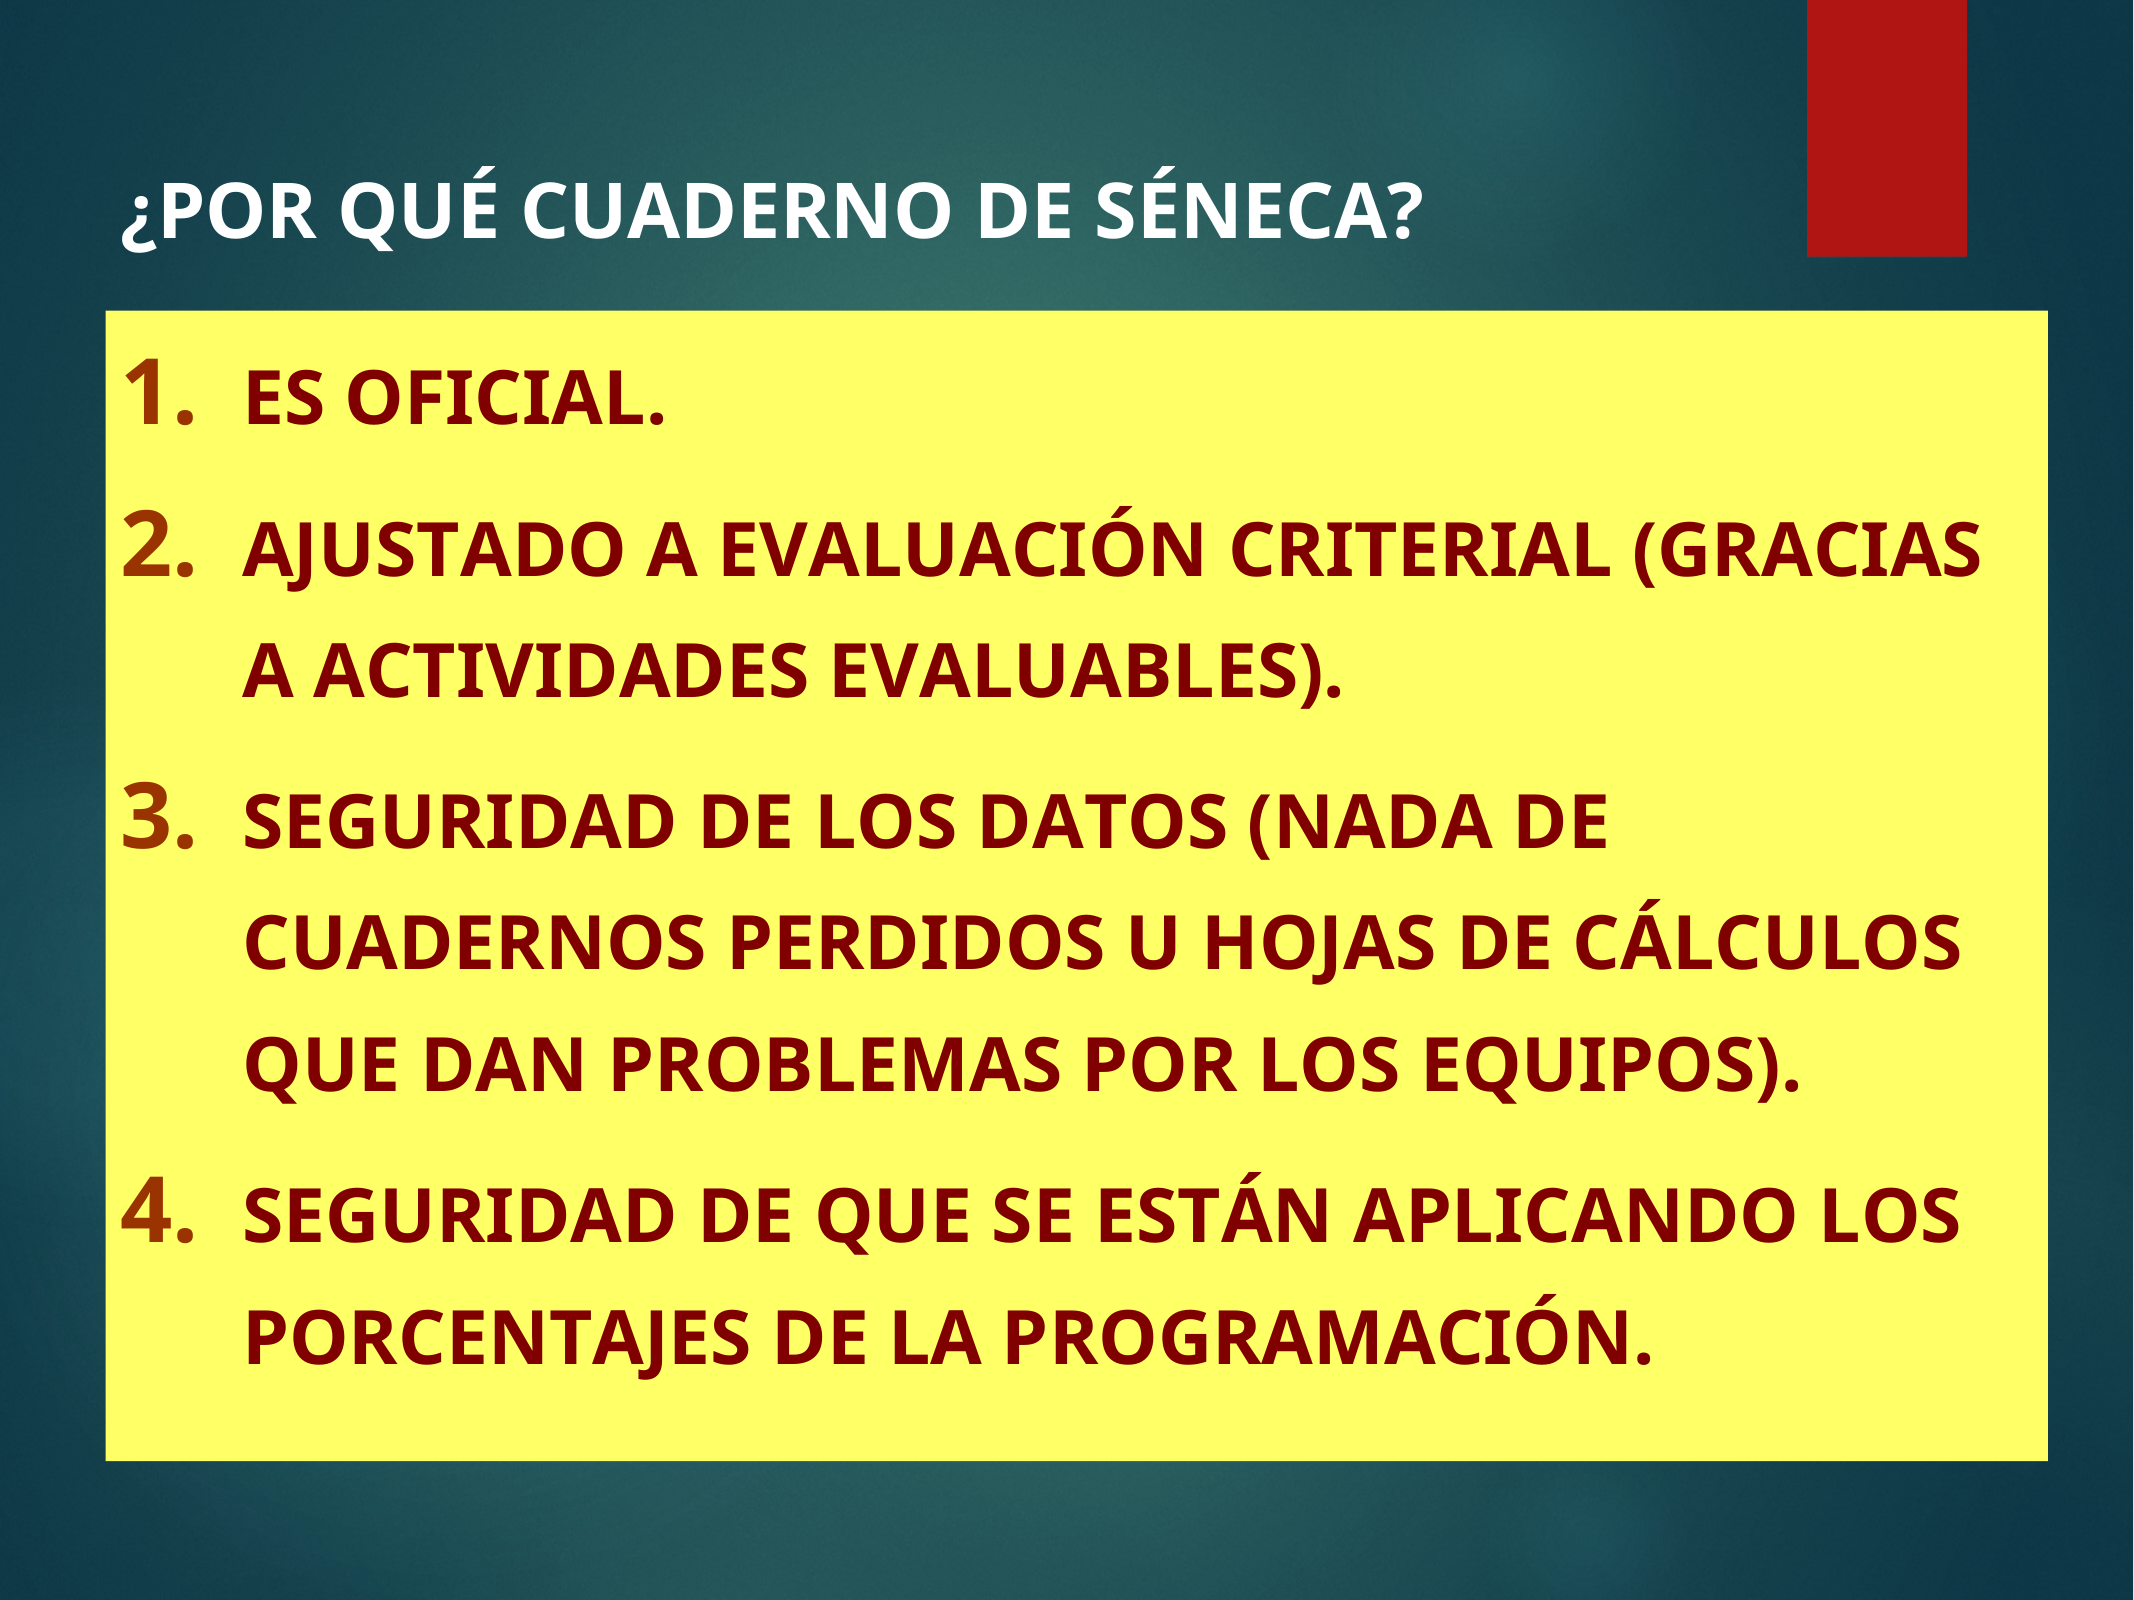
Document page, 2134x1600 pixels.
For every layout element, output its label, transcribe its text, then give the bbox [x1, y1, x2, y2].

text_box ¿POR QUÉ CUADERNO DE SÉNECA? [105, 89, 2106, 289]
text_box ES OFICIAL. AJUSTADO A EVALUACIÓN CRITERIAL (GRACIAS A ACTIVIDADES EVALUABLES). SEGURIDAD DE LOS DATOS (NADA DE CUADERNOS PERDIDOS U HOJAS DE CÁLCULOS QUE DAN PROBLEMAS POR LOS EQUIPOS). SEGURIDAD DE QUE SE ESTÁN APLICANDO LOS PORCENTAJES DE LA PROGRAMACIÓN. [105, 310, 2048, 1462]
picture [0, 0, 2134, 1600]
